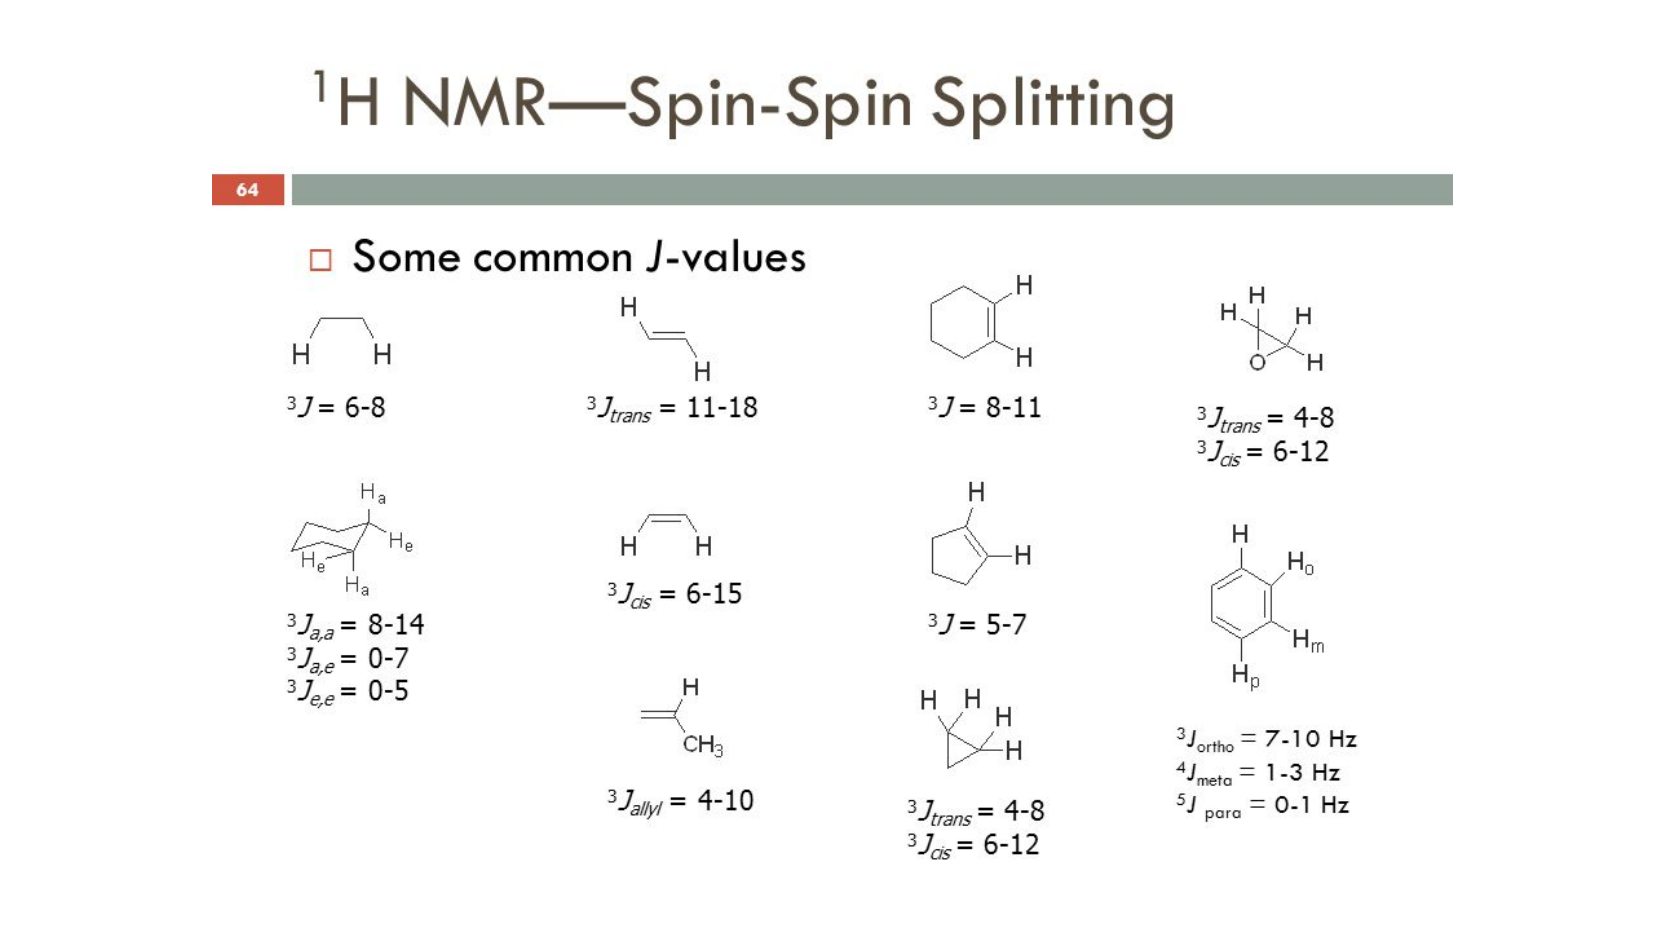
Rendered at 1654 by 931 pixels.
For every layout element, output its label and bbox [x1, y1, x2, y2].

picture [212, 1, 1453, 931]
